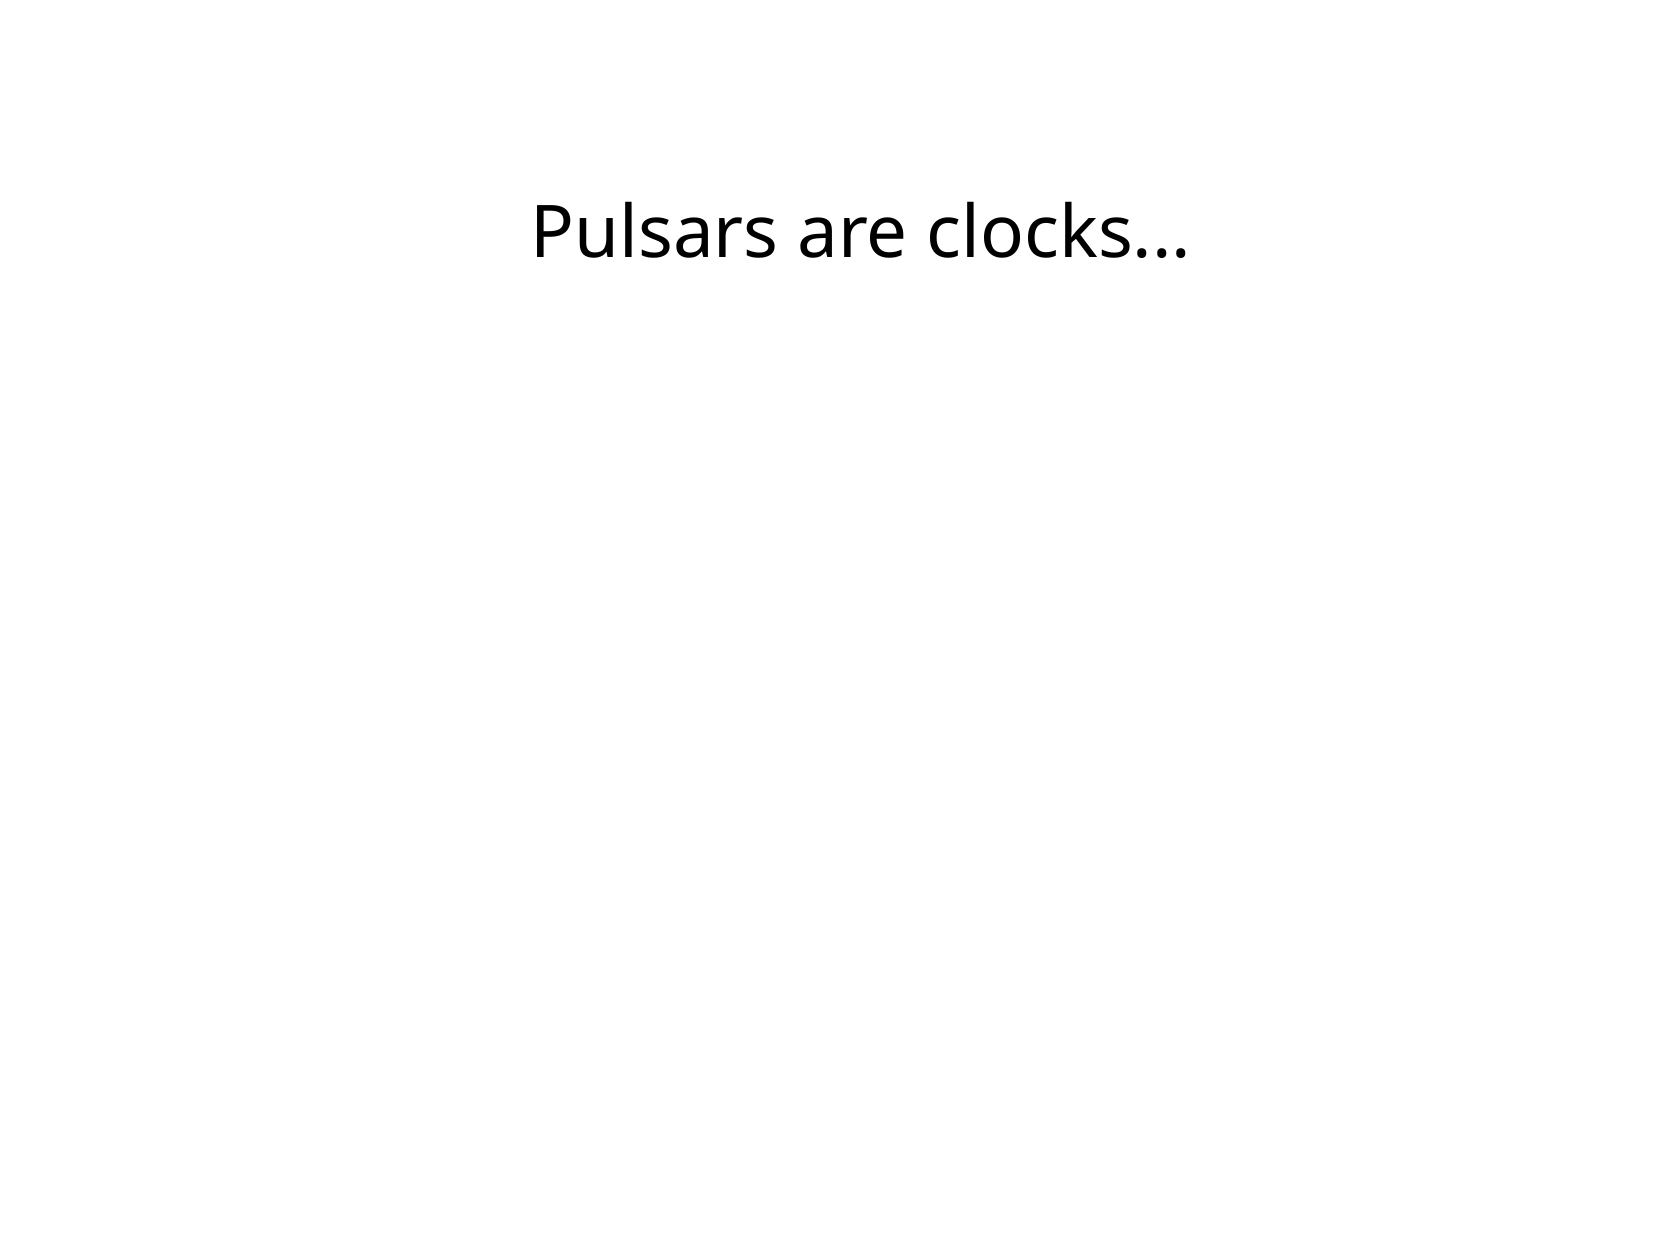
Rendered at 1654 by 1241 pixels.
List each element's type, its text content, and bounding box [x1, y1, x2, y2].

list Pulsars are clocks... ...that create some of the most extreme environments in the Universe... ...which makes them natural laboratories for studying fundamental physics [82, 180, 1571, 1010]
